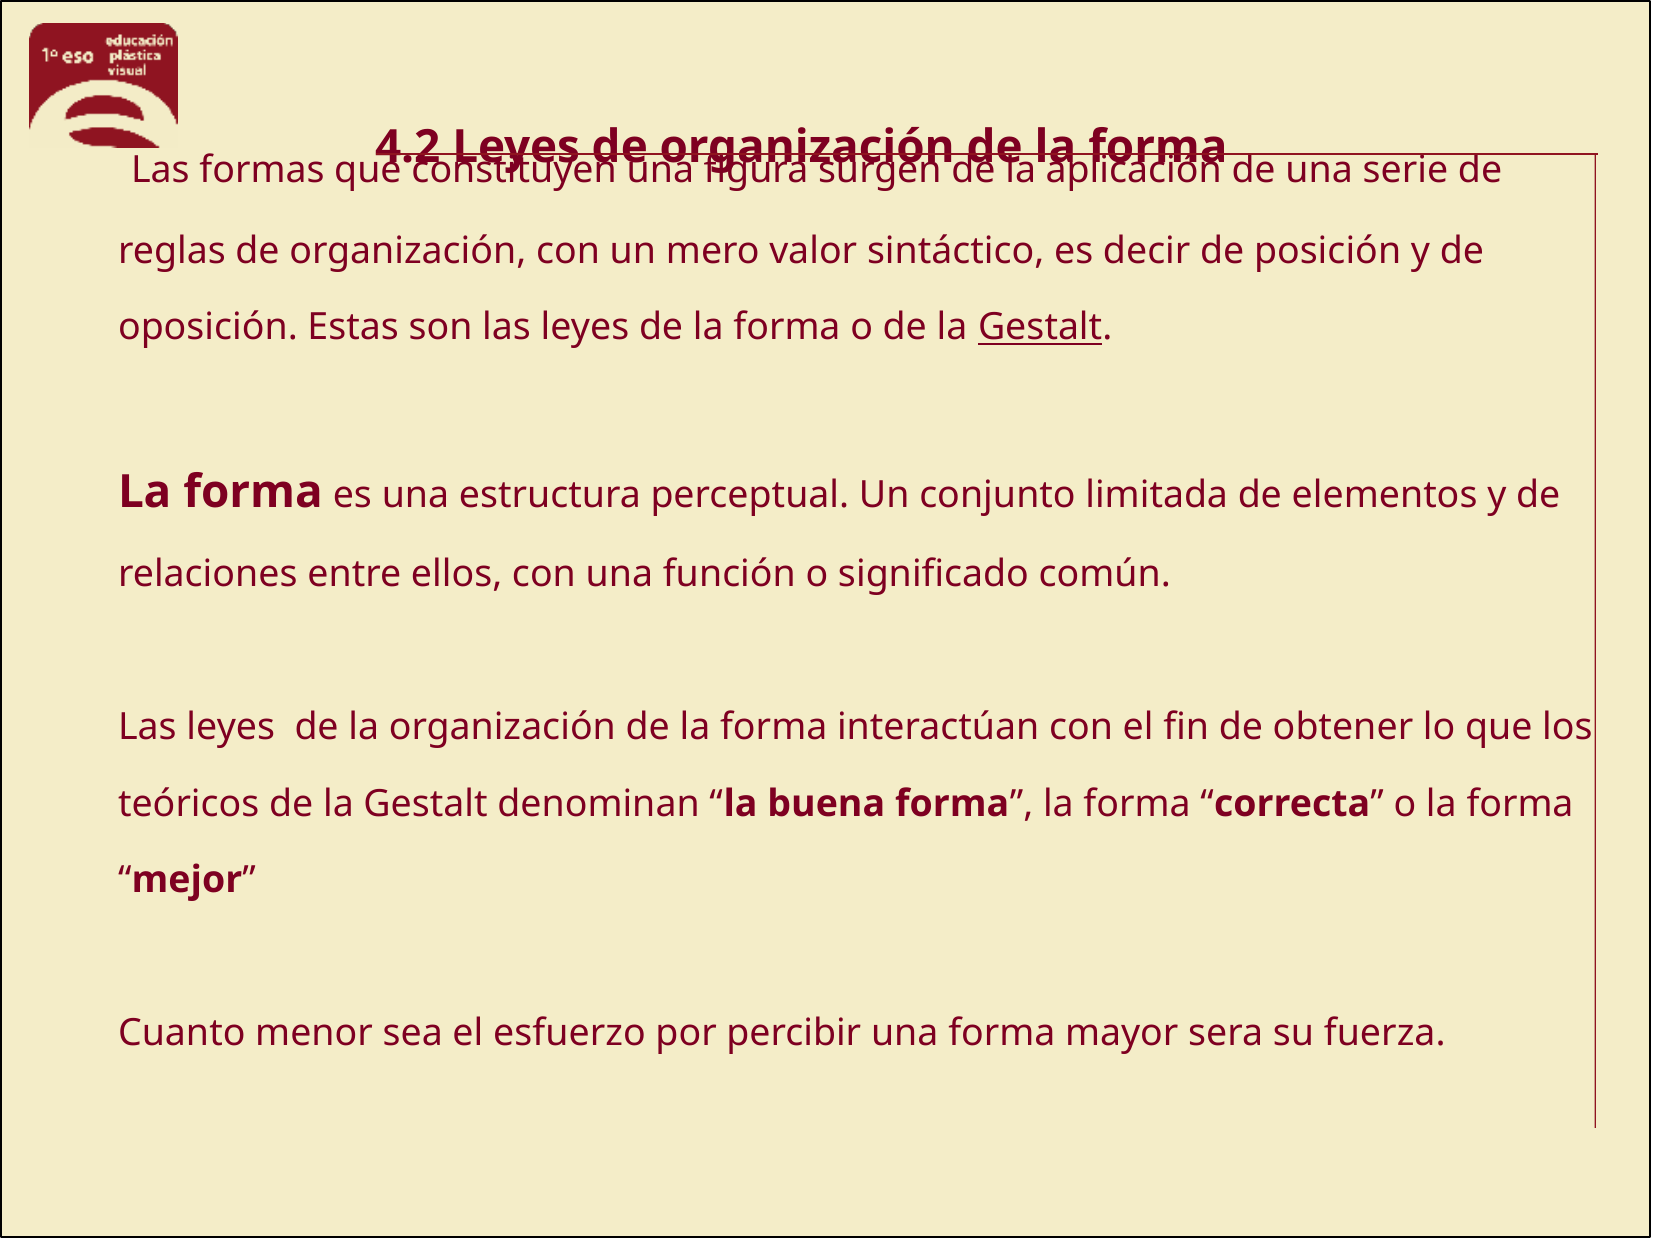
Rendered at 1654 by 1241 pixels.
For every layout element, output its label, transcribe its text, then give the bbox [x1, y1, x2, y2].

title Las formas que constituyen una figura surgen de la aplicación de una serie de reglas de organización, con un mero valor sintáctico, es decir de posición y de oposición. Estas son las leyes de la forma o de la Gestalt. La forma es una estructura perceptual. Un conjunto limitada de elementos y de relaciones entre ellos, con una función o significado común. Las leyes de la organización de la forma interactúan con el fin de obtener lo que los teóricos de la Gestalt denominan “la buena forma”, la forma “correcta” o la forma “mejor” Cuanto menor sea el esfuerzo por percibir una forma mayor sera su fuerza. [118, 167, 1594, 1035]
picture [0, 0, 1654, 1241]
title 4.2 Leyes de organización de la forma [153, 64, 1595, 154]
